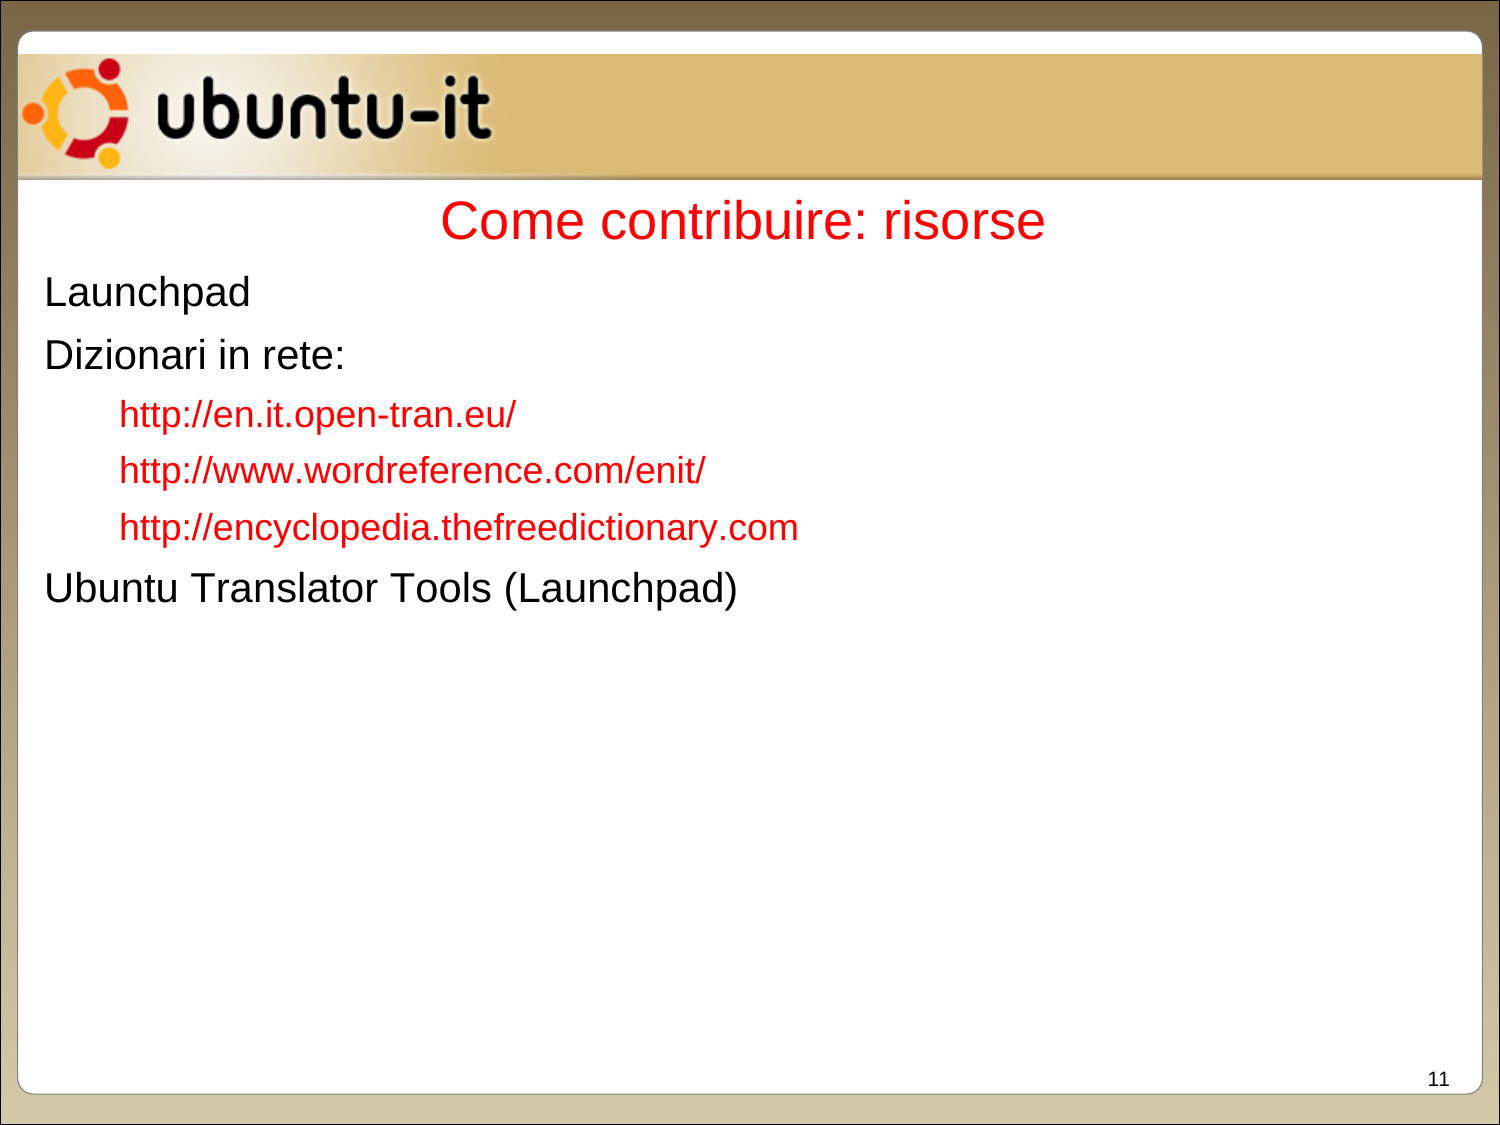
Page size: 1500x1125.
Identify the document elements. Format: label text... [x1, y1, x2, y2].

list Launchpad Dizionari in rete: http://en.it.open-tran.eu/ http://www.wordreference.com/enit/ http://encyclopedia.thefreedictionary.com Ubuntu Translator Tools (Launchpad) [29, 255, 1471, 1116]
title Come contribuire: risorse [17, 178, 1471, 262]
picture [18, 54, 1483, 180]
